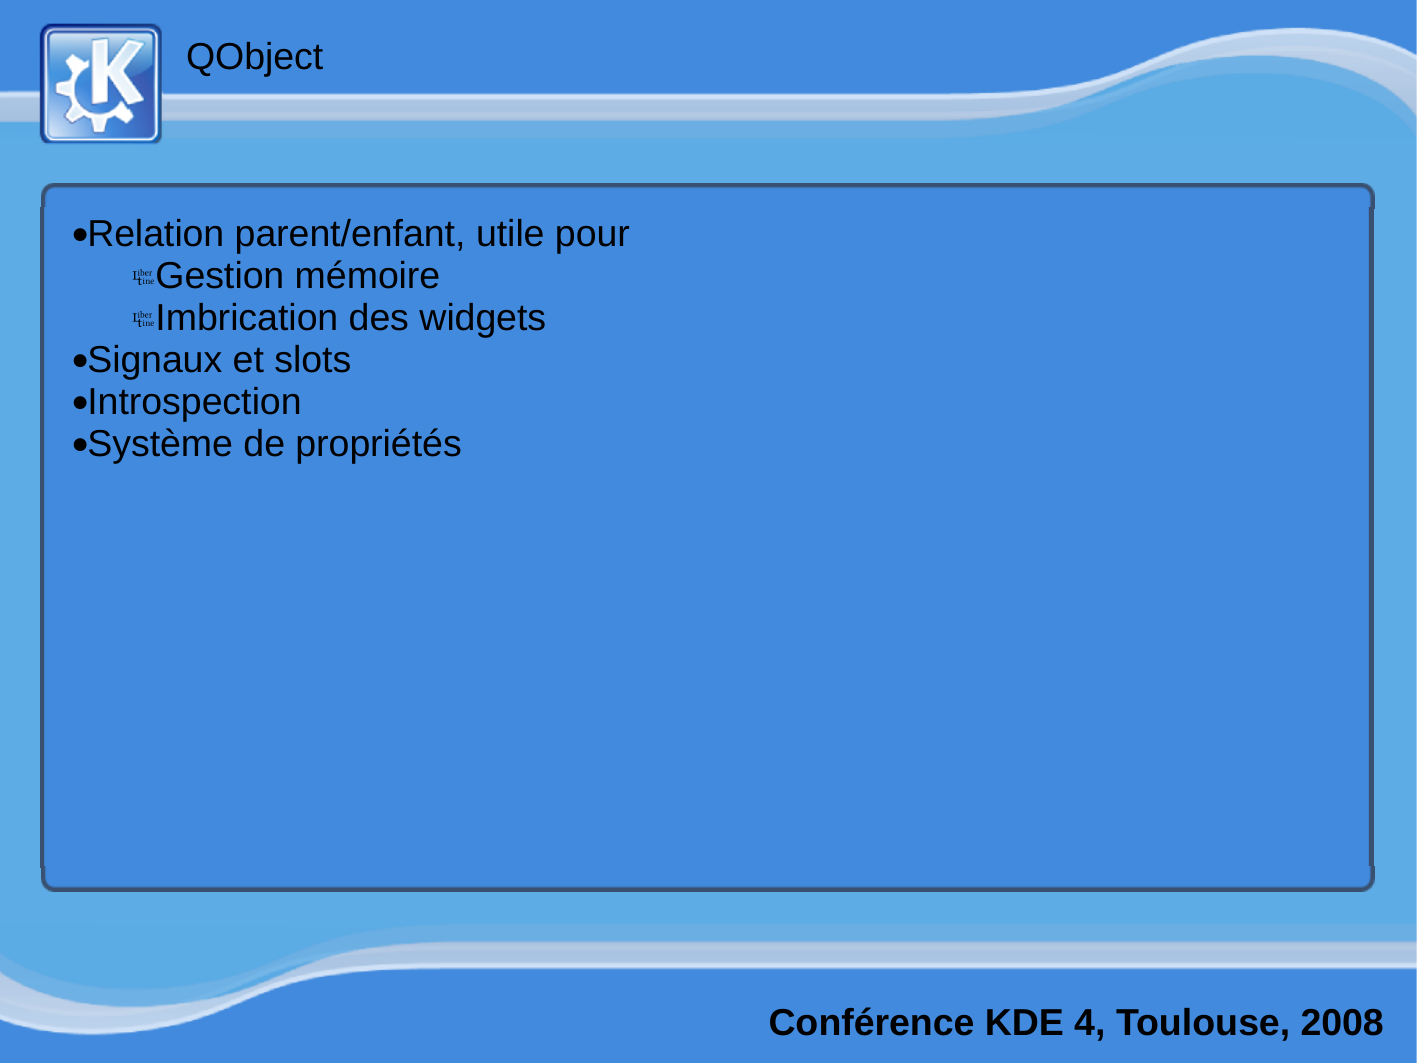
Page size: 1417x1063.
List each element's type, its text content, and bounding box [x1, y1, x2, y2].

picture [0, 0, 1417, 1063]
text_box Relation parent/enfant, utile pour Gestion mémoire Imbrication des widgets Signaux et slots Introspection Système de propriétés [58, 205, 1359, 874]
text_box QObject [171, 27, 1048, 105]
